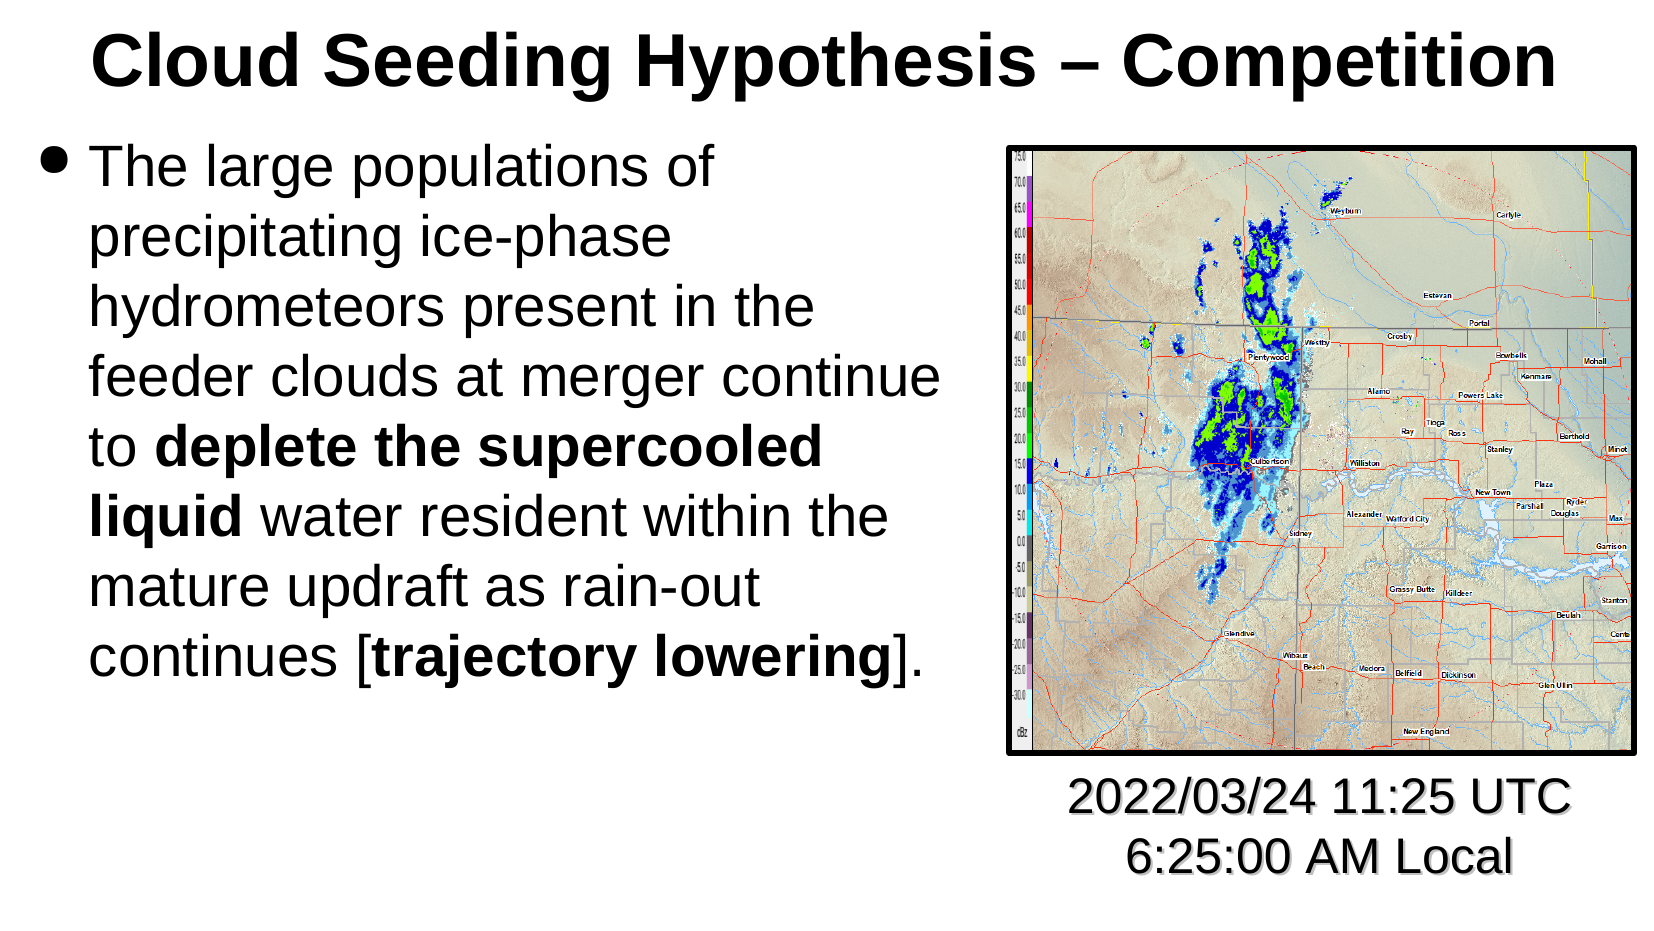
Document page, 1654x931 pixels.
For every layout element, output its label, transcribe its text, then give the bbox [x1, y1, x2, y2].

title Cloud Seeding Hypothesis – Competition [0, 5, 1654, 107]
picture [1012, 150, 1632, 751]
text_box 2022/03/24 11:25 UTC 6:25:00 AM Local [1000, 762, 1639, 901]
text_box The large populations of precipitating ice‑phase hydrometeors present in the feeder clouds at merger continue to deplete the supercooled liquid water resident within the mature updraft as rain-out continues [trajectory lowering]. [4, 120, 976, 696]
